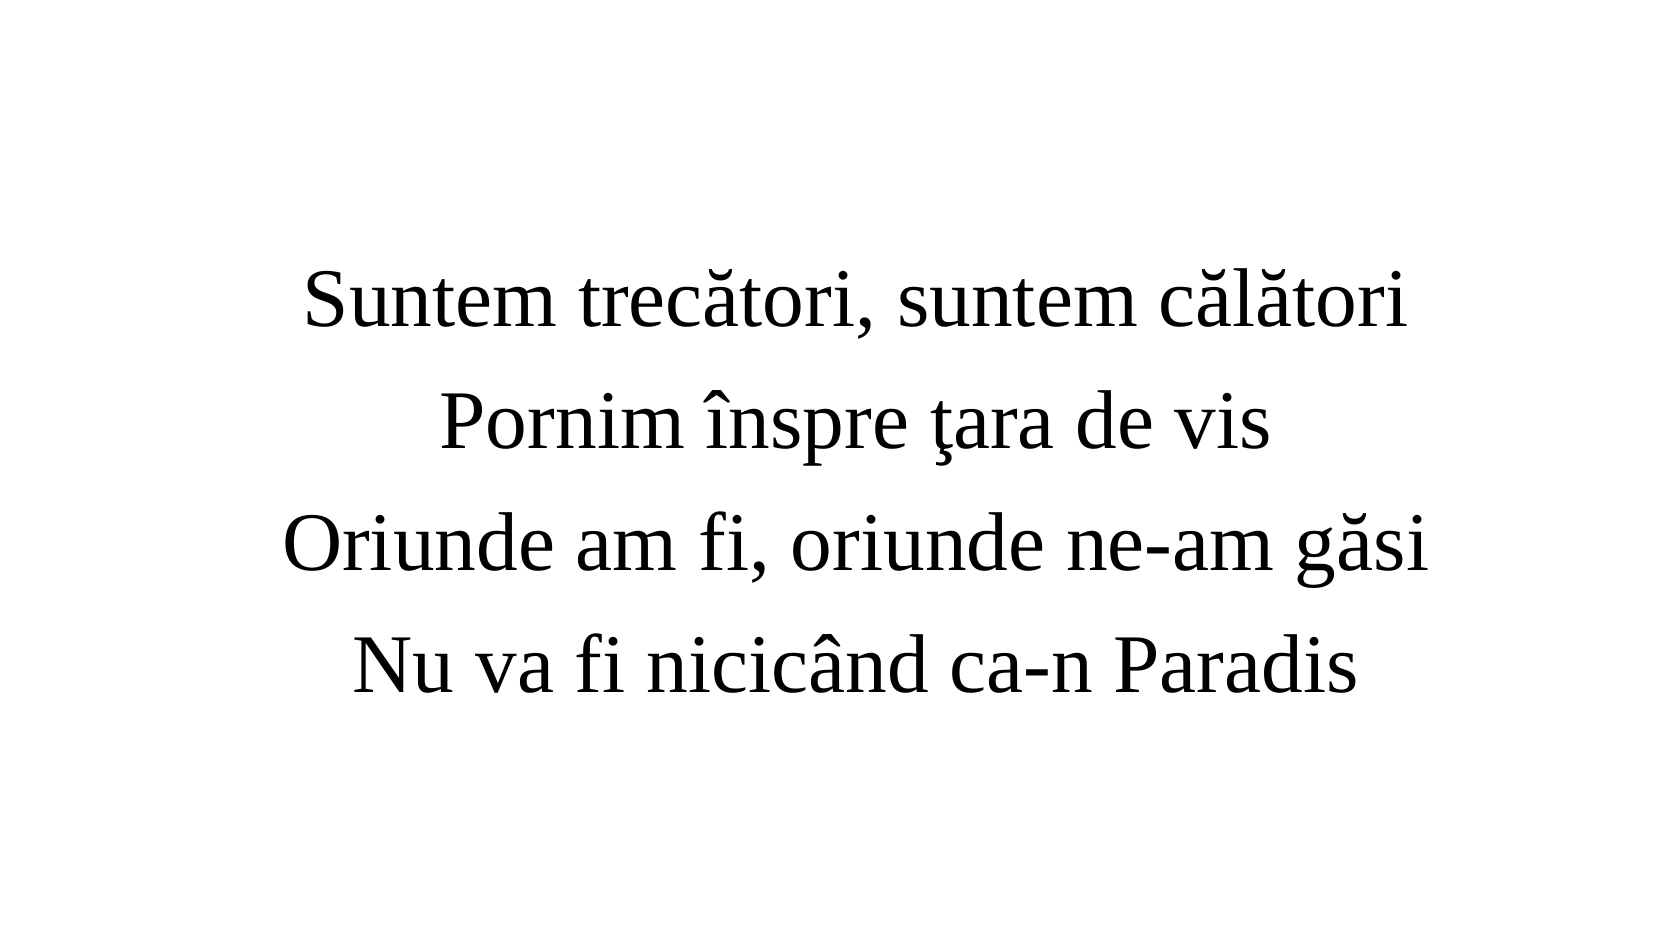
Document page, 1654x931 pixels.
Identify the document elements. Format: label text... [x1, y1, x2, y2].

subtitle Suntem trecători, suntem călători Pornim înspre ţara de vis Oriunde am fi, oriunde ne-am găsi Nu va fi nicicând ca-n Paradis [153, 239, 1560, 713]
